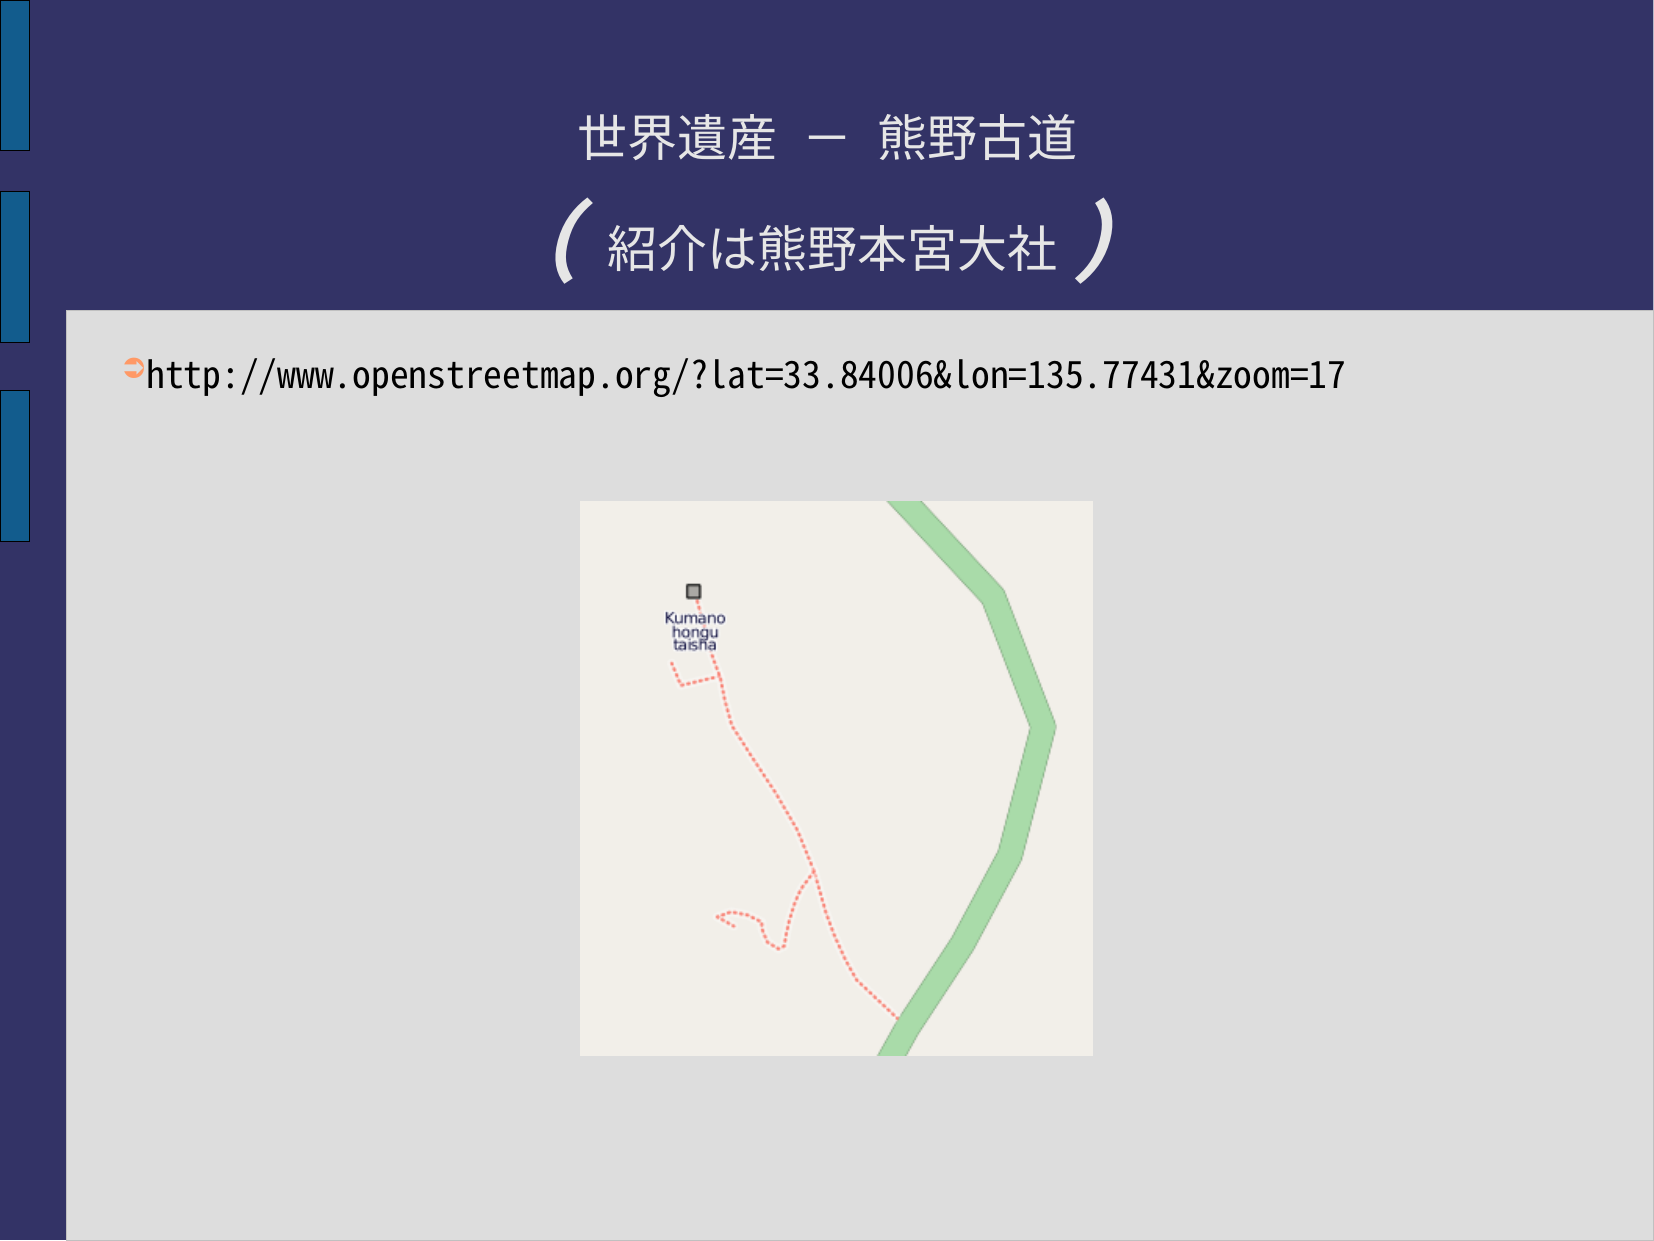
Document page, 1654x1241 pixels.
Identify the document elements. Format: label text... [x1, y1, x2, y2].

picture [580, 501, 1093, 1056]
list http://www.openstreetmap.org/?lat=33.84006&lon=135.77431&zoom=17 [121, 344, 1534, 1127]
title 世界遺産 － 熊野古道 (紹介は熊野本宮大社) [121, 90, 1534, 299]
